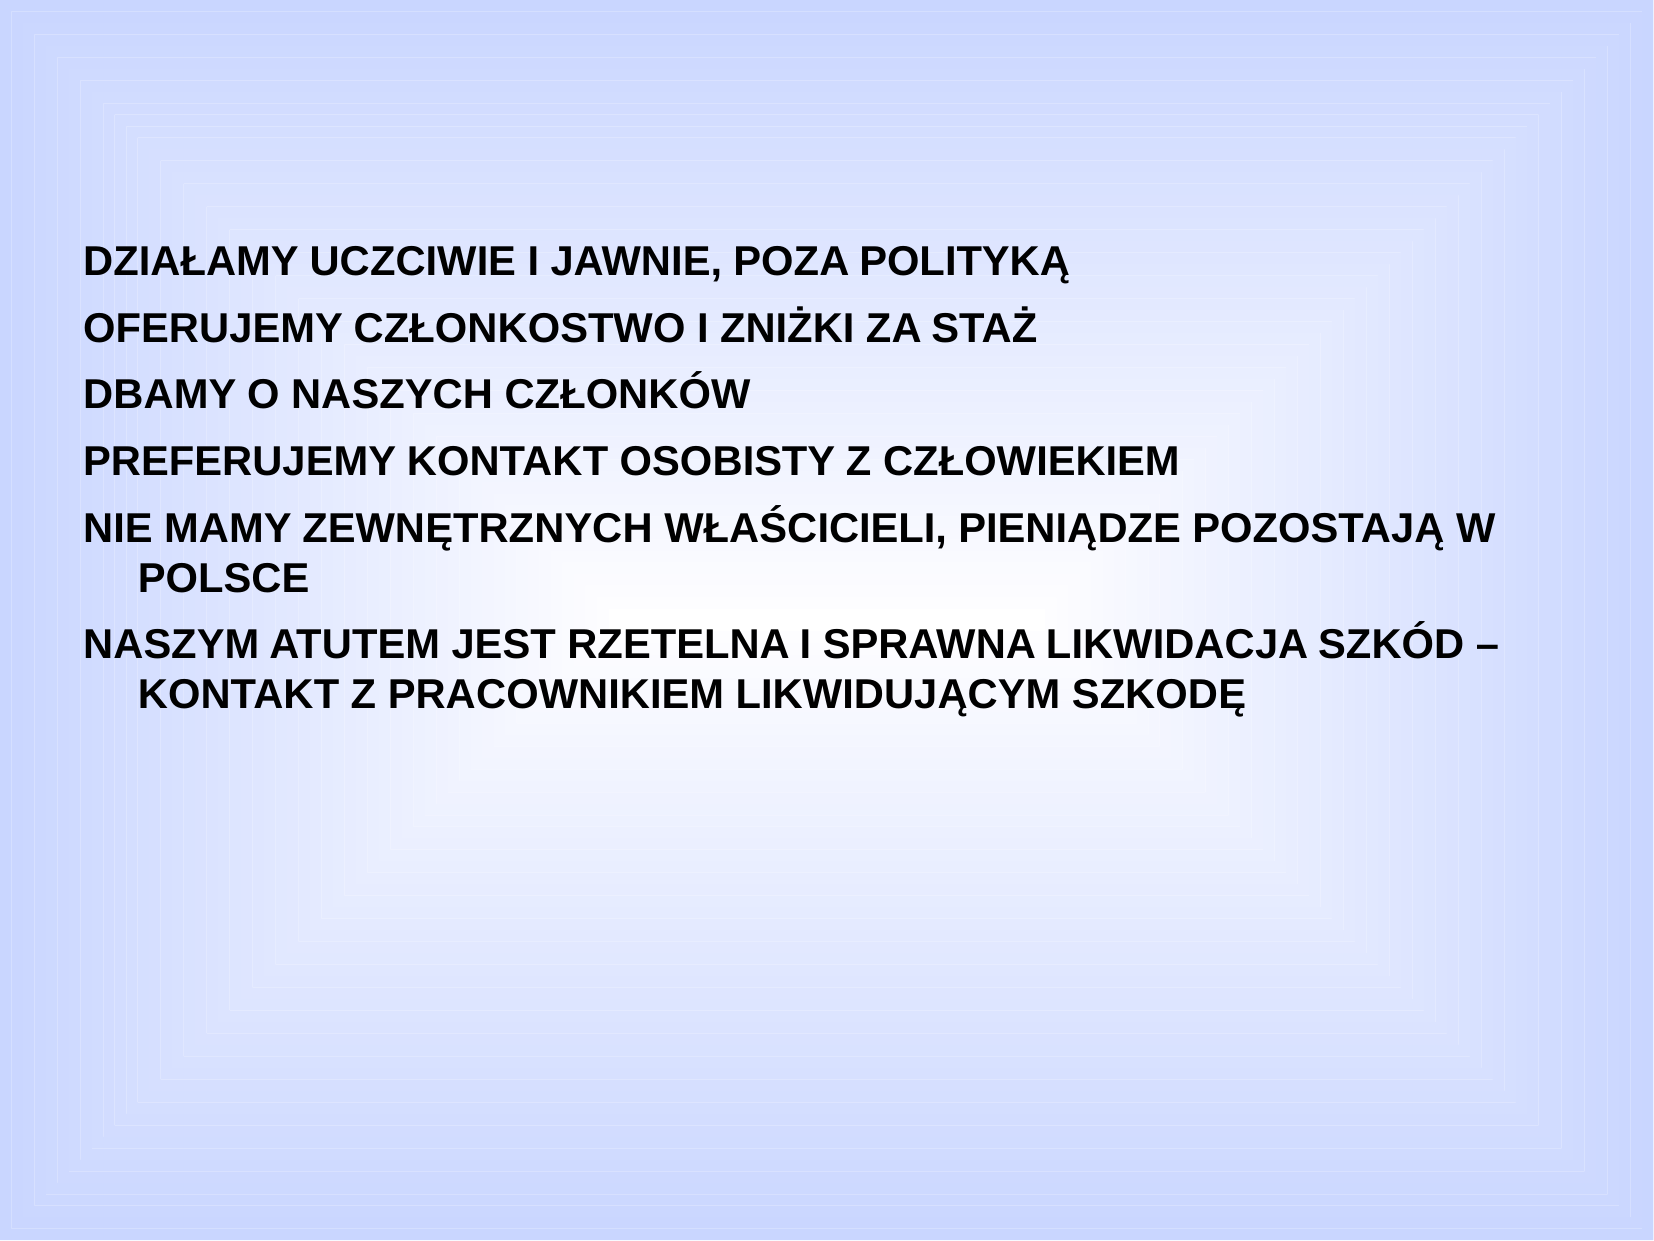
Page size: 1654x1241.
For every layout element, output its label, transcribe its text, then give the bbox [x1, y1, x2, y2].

text_box DZIAŁAMY UCZCIWIE I JAWNIE, POZA POLITYKĄ OFERUJEMY CZŁONKOSTWO I ZNIŻKI ZA STAŻ DBAMY O NASZYCH CZŁONKÓW PREFERUJEMY KONTAKT OSOBISTY Z CZŁOWIEKIEM NIE MAMY ZEWNĘTRZNYCH WŁAŚCICIELI, PIENIĄDZE POZOSTAJĄ W POLSCE NASZYM ATUTEM JEST RZETELNA I SPRAWNA LIKWIDACJA SZKÓD – KONTAKT Z PRACOWNIKIEM LIKWIDUJĄCYM SZKODĘ [82, 162, 1571, 1109]
